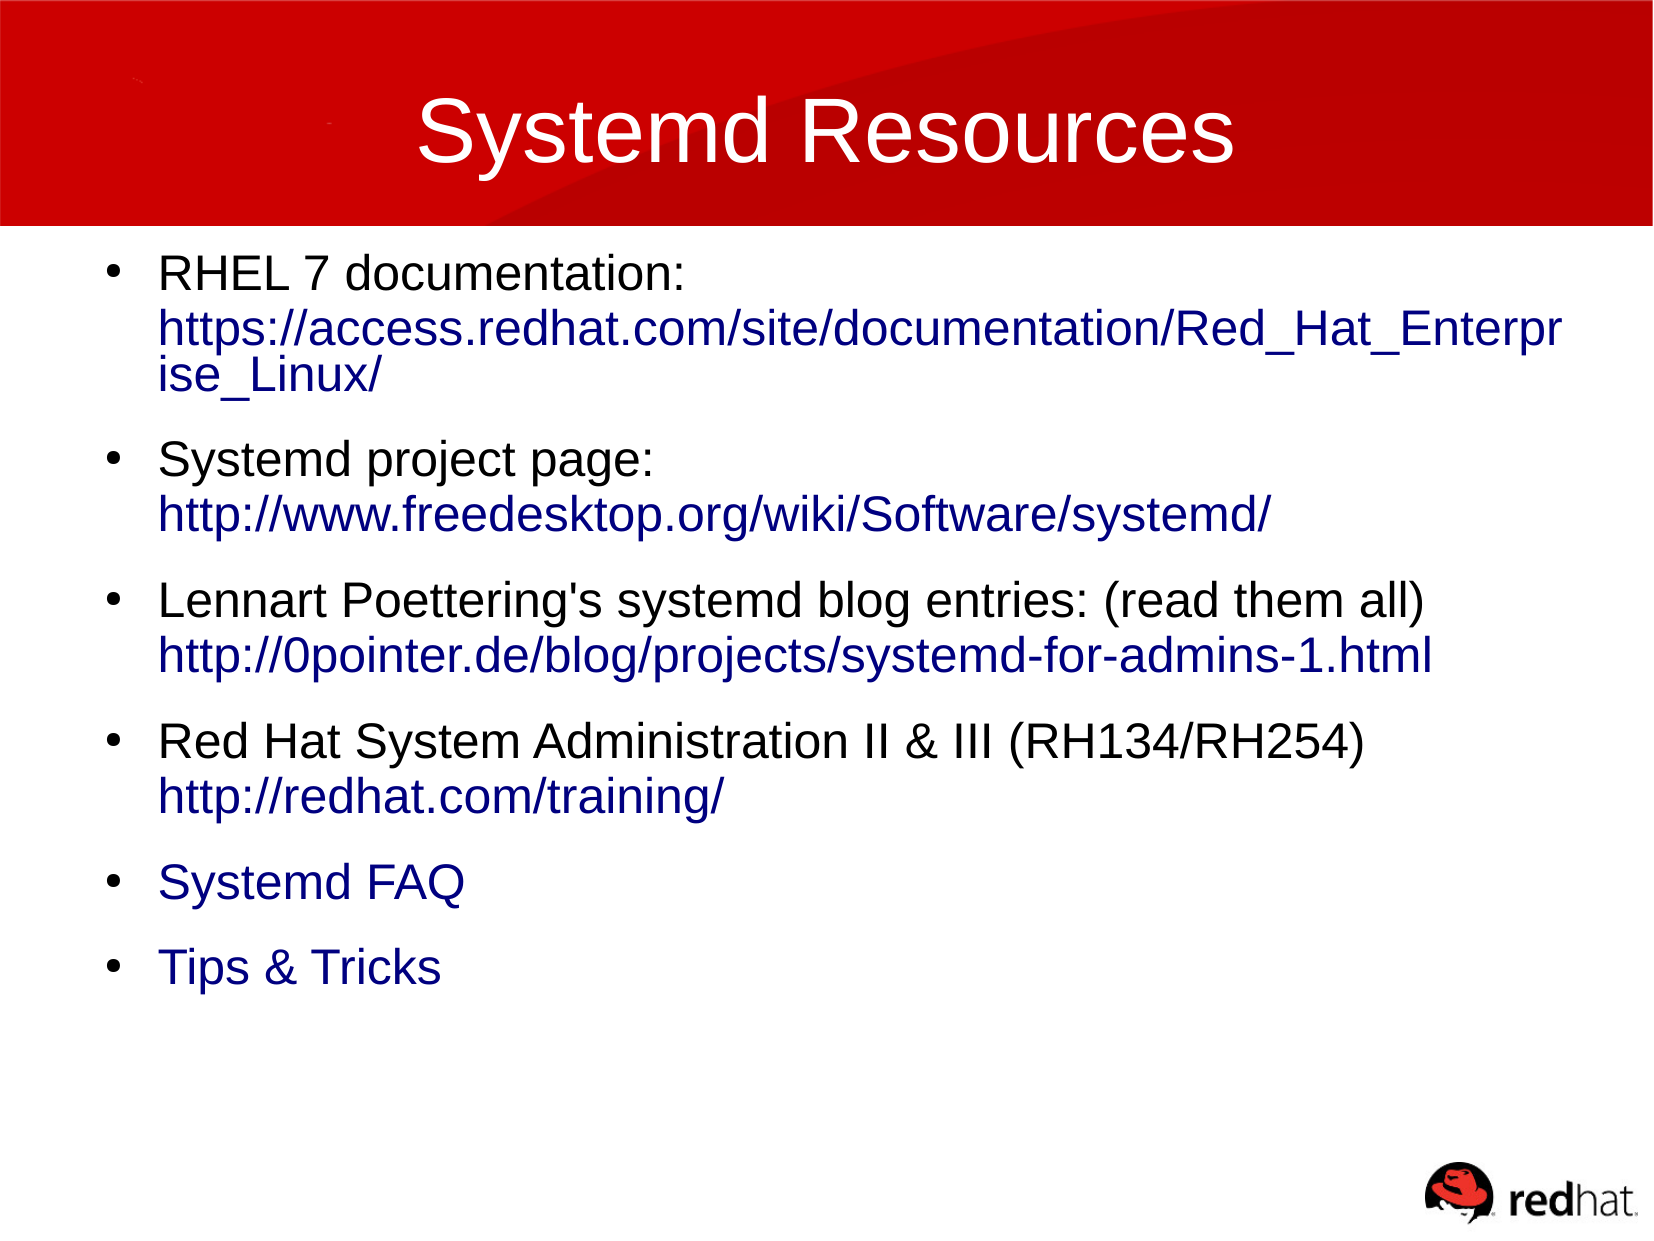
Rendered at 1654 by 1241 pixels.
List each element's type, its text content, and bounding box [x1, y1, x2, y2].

picture [1425, 1162, 1638, 1232]
list RHEL 7 documentation: https://access.redhat.com/site/documentation/Red_Hat_Enterprise_Linux/ Systemd project page: http://www.freedesktop.org/wiki/Software/systemd/ Lennart Poettering's systemd blog entries: (read them all) http://0pointer.de/blog/projects/systemd-for-admins-1.html Red Hat System Administration II & III (RH134/RH254) http://redhat.com/training/ Systemd FAQ Tips & Tricks [86, 244, 1575, 1115]
title Systemd Resources [82, 37, 1571, 225]
picture [0, 0, 1653, 226]
